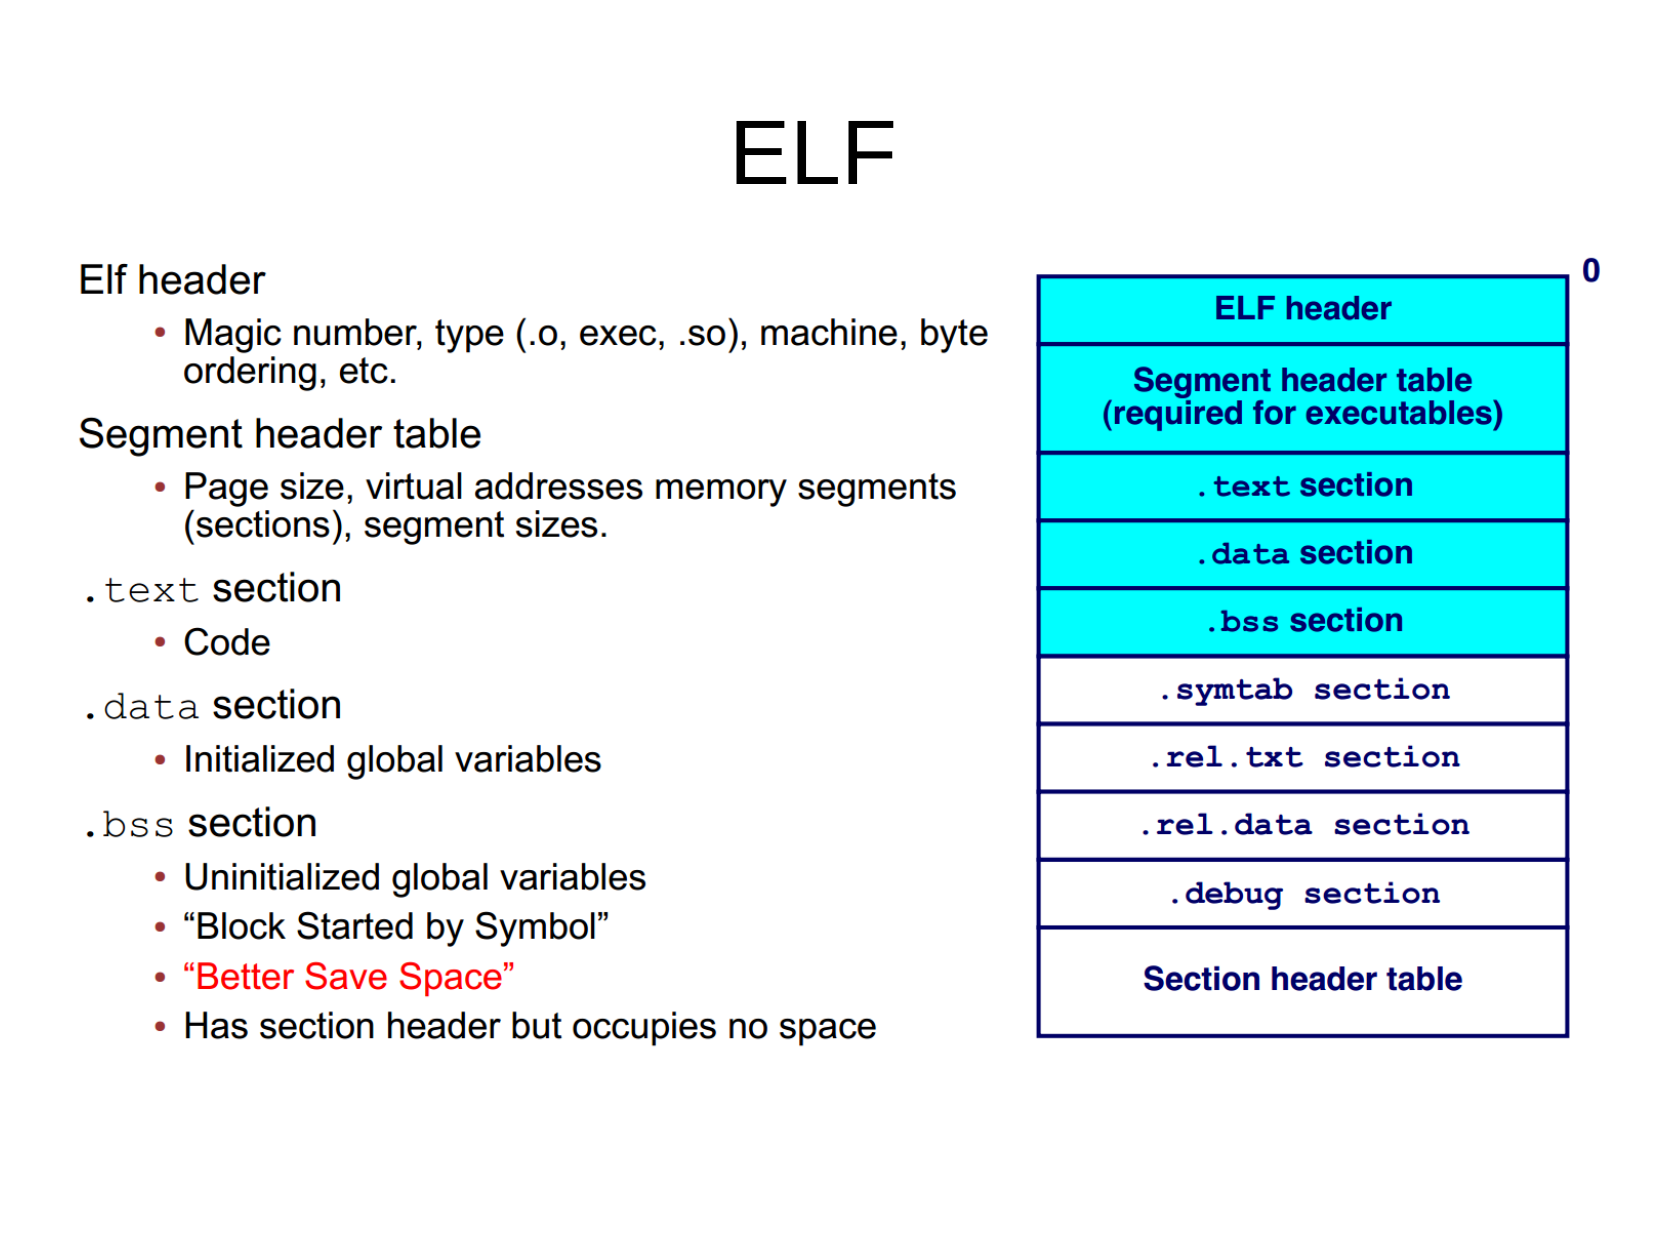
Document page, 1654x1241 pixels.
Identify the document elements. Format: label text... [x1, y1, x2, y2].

picture [52, 224, 1613, 1069]
title ELF [82, 49, 1571, 224]
